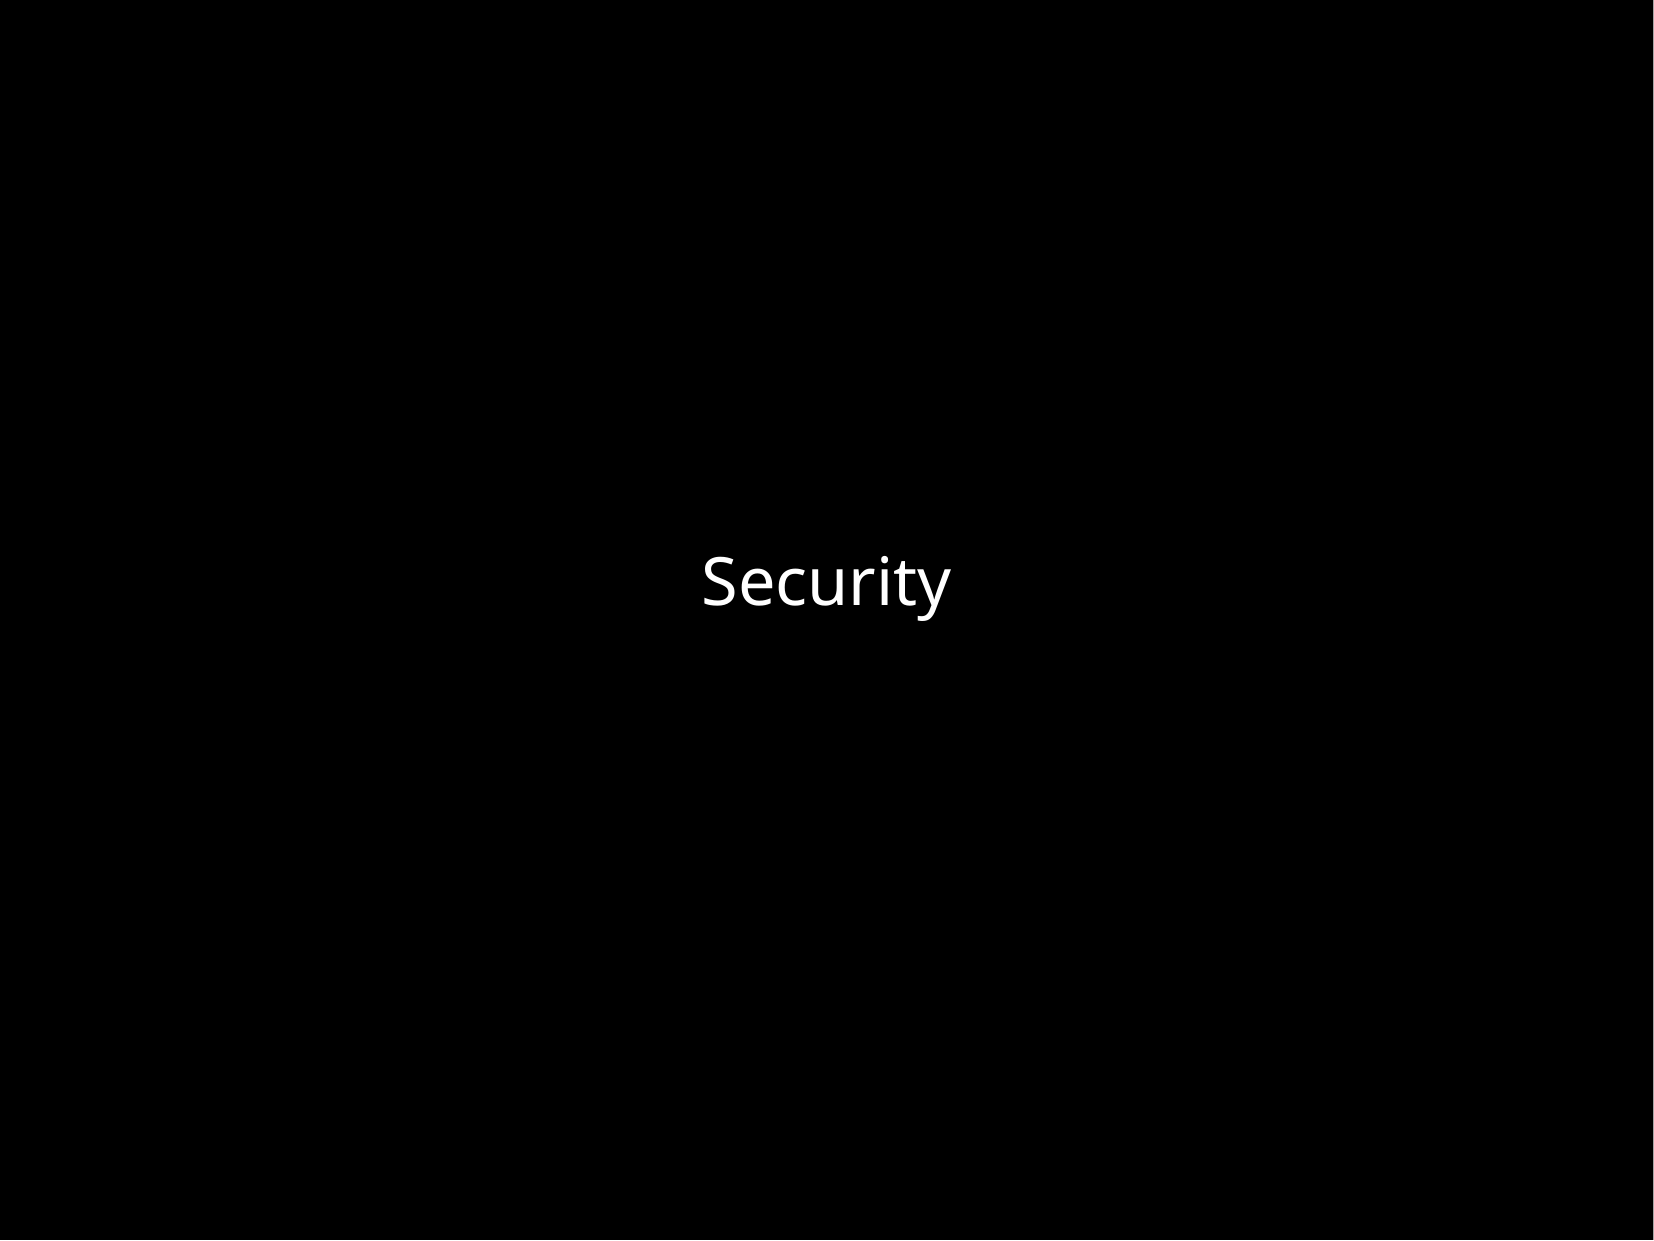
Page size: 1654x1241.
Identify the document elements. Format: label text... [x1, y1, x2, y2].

subtitle Security [82, 56, 1571, 1102]
